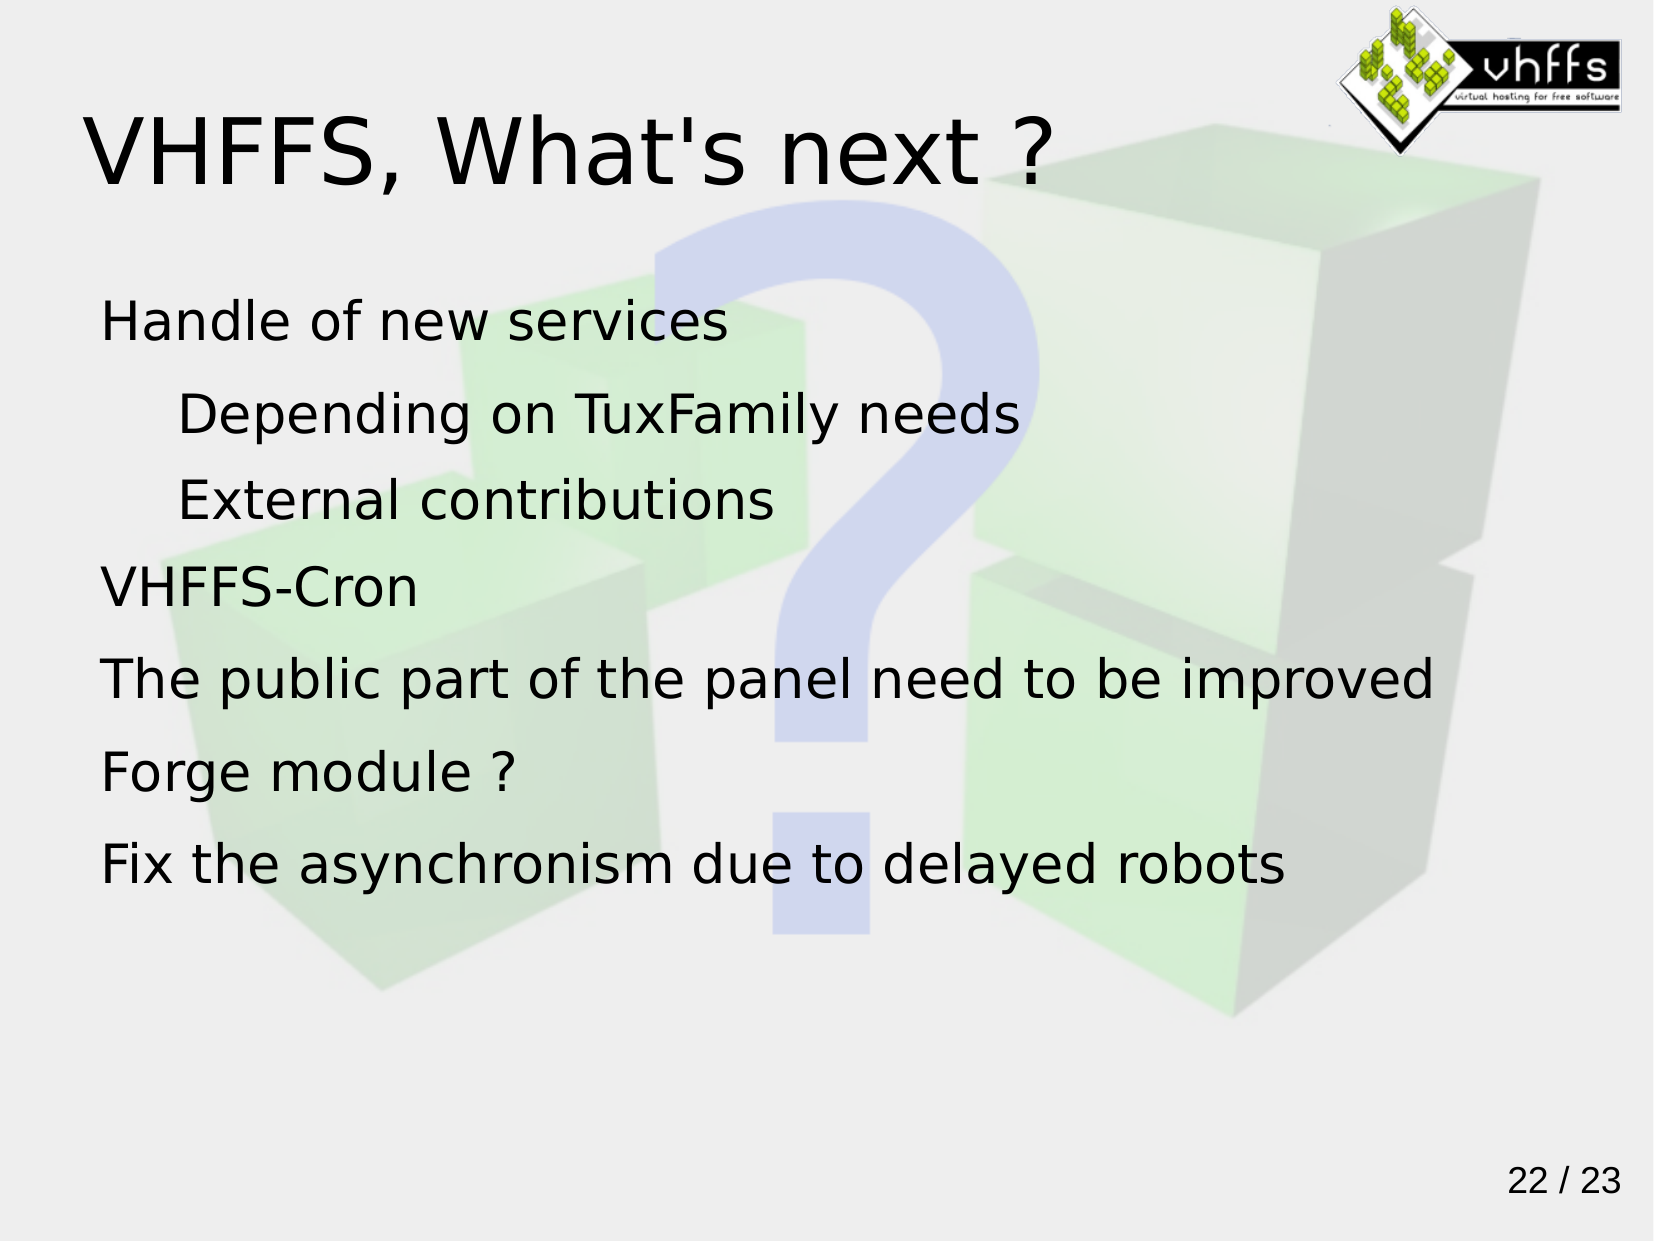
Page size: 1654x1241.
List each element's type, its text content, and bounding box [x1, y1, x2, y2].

title VHFFS, What's next ? [82, 49, 1625, 257]
picture [0, 0, 1654, 1241]
text_box <numéro> / 23 [1314, 1151, 1637, 1225]
list Handle of new services Depending on TuxFamily needs External contributions VHFFS-Cron The public part of the panel need to be improved Forge module ? Fix the asynchronism due to delayed robots [82, 290, 1571, 1094]
